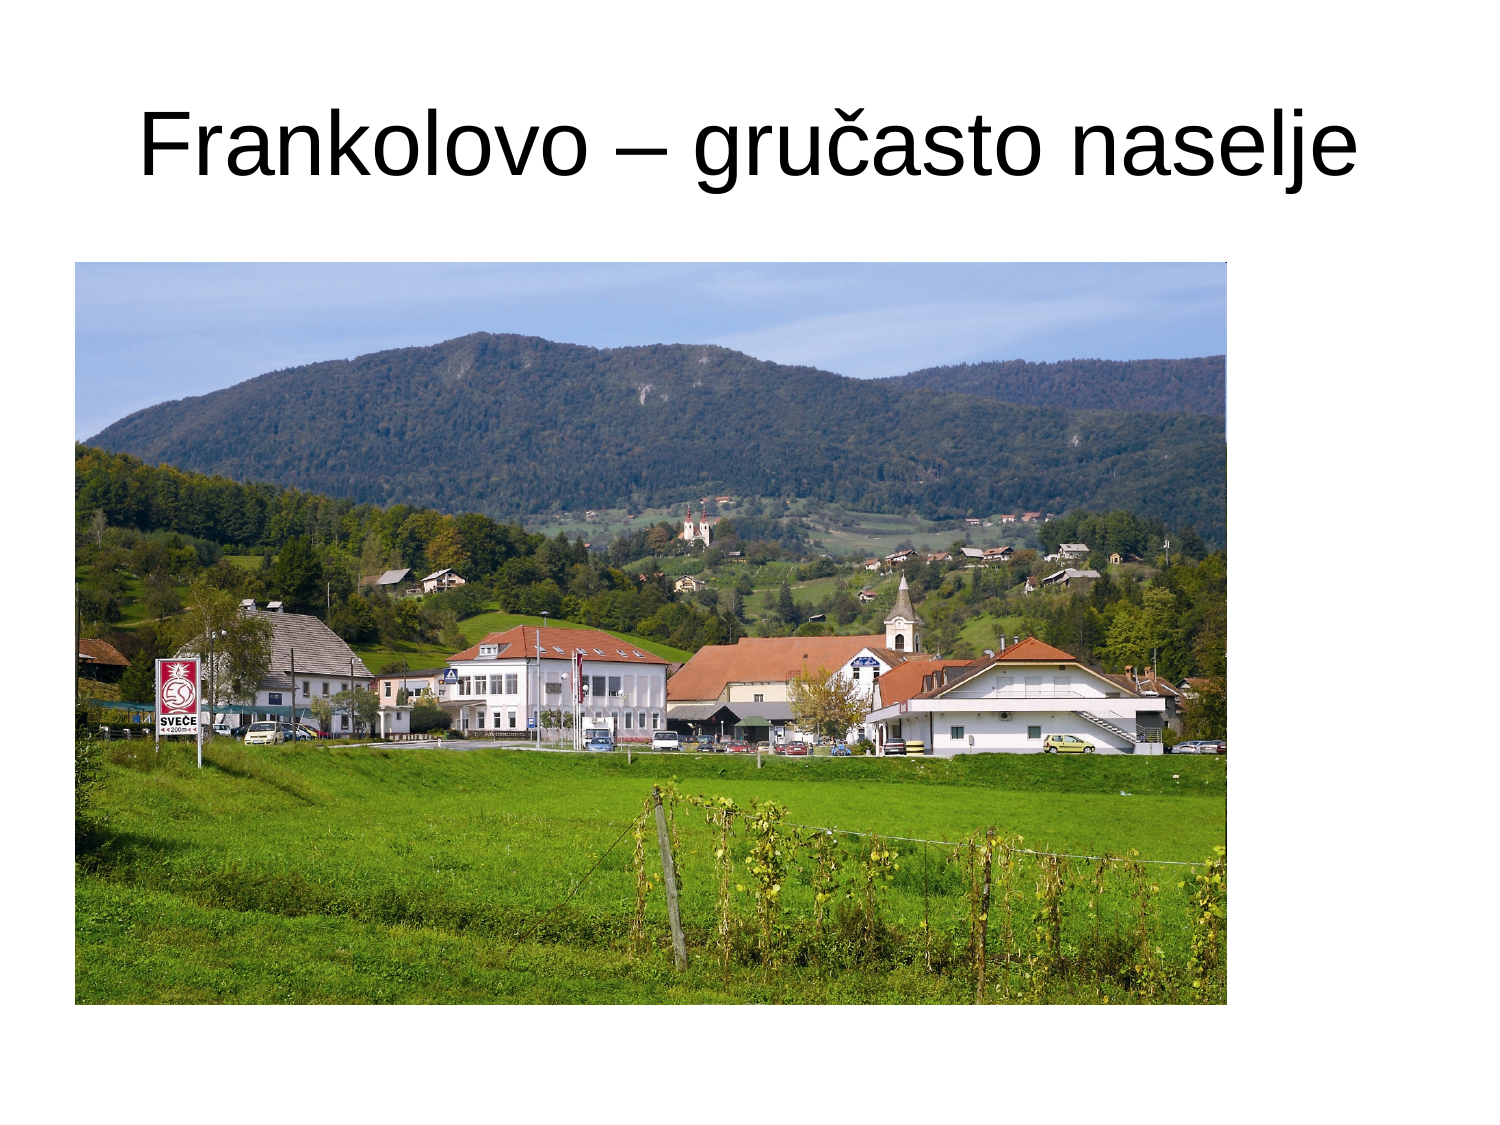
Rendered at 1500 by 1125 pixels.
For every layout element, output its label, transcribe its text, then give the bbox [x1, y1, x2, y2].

picture [75, 262, 1227, 1005]
title Frankolovo – gručasto naselje [75, 45, 1426, 233]
